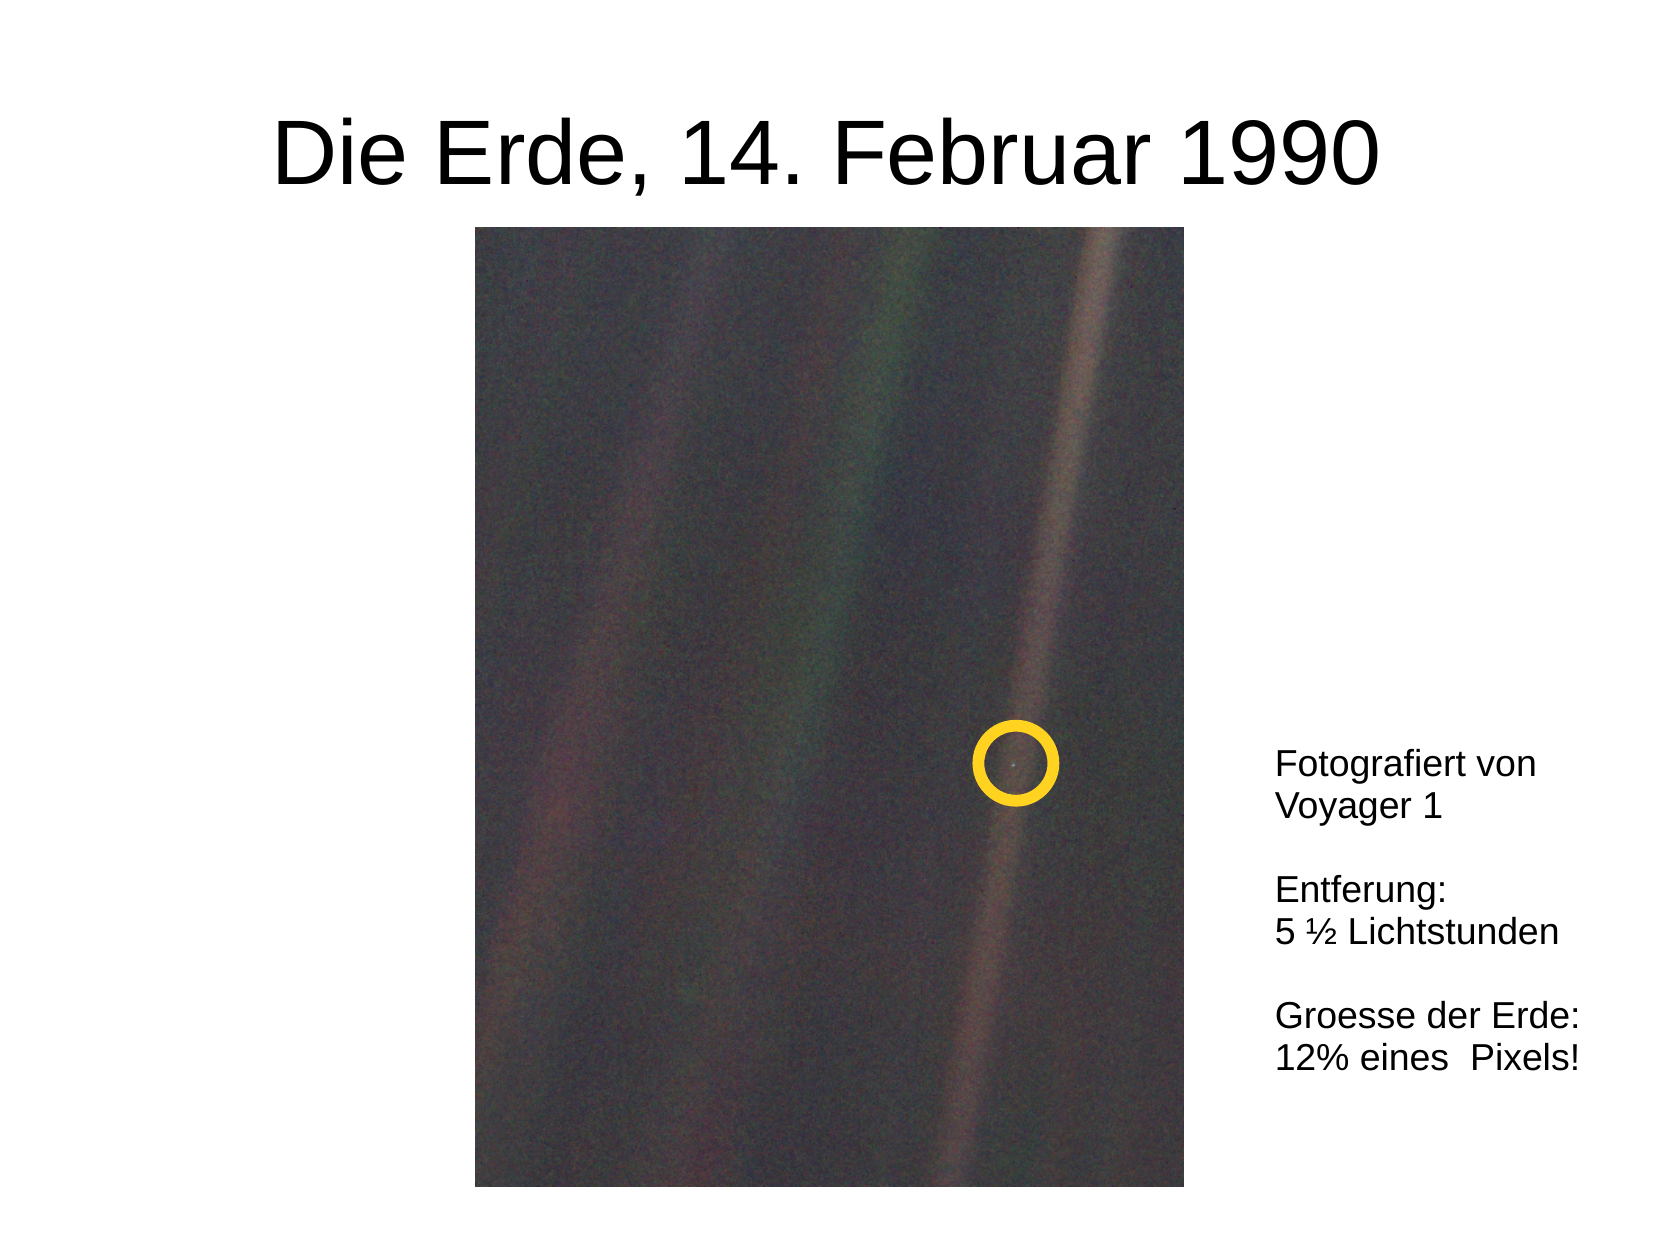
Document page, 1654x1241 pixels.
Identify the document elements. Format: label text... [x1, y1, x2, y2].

title Die Erde, 14. Februar 1990 [82, 49, 1571, 257]
picture [475, 227, 1184, 1187]
text_box Fotografiert von Voyager 1 Entferung: 5 ½ Lichtstunden Groesse der Erde: 12% eines Pixels! [1260, 735, 1596, 1086]
